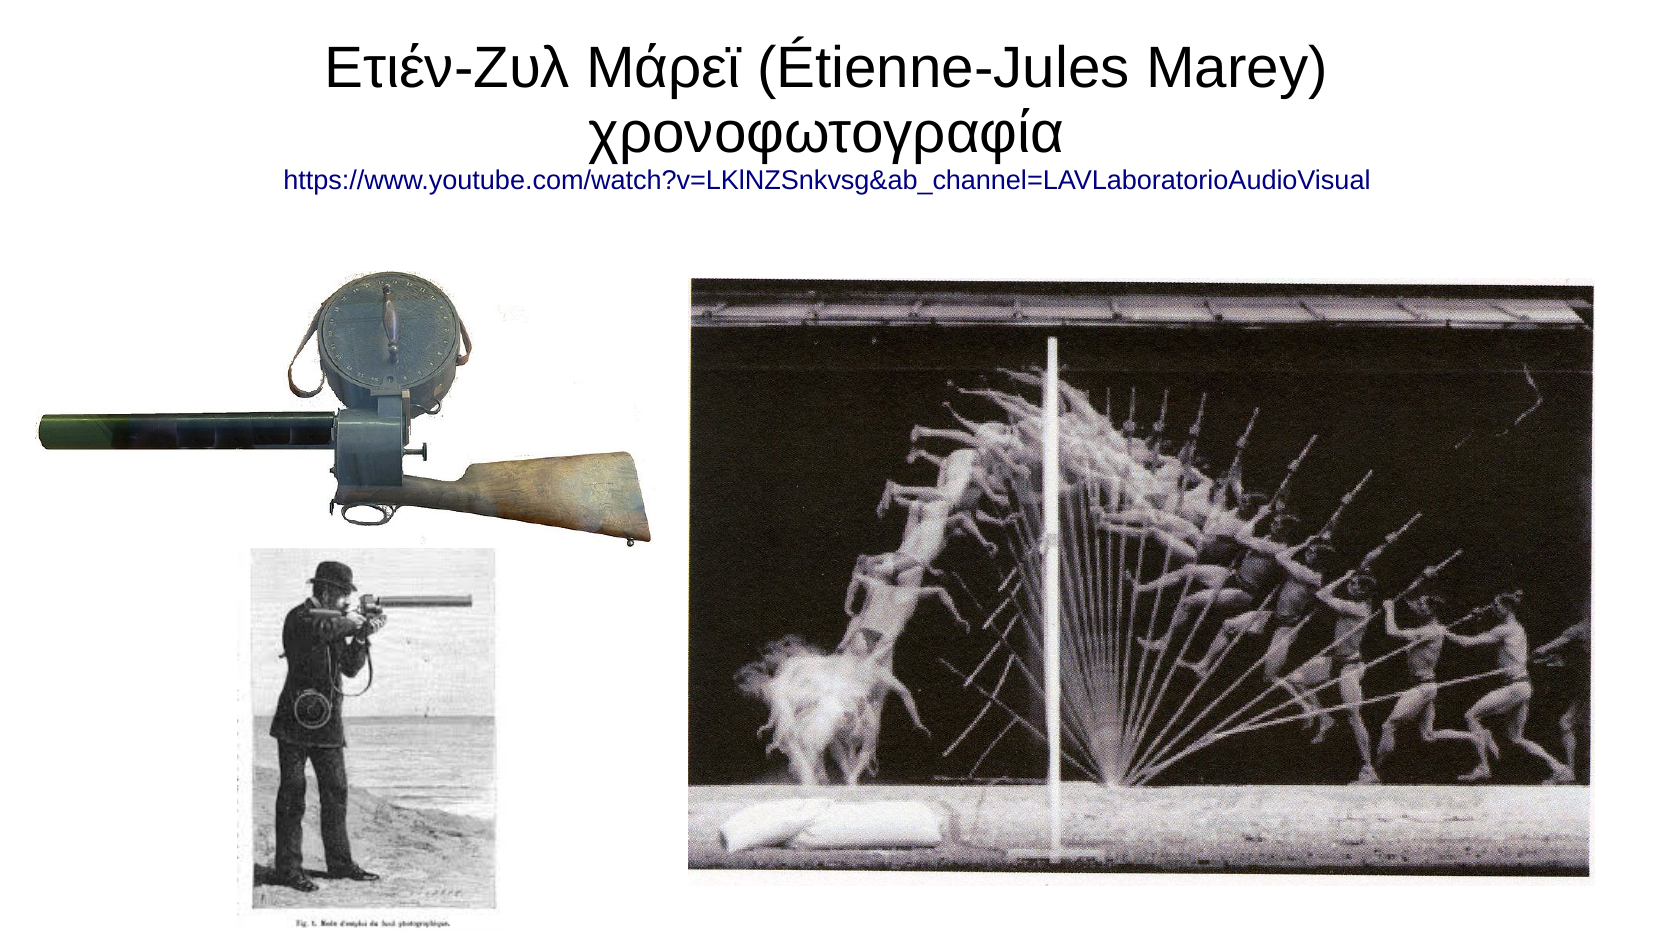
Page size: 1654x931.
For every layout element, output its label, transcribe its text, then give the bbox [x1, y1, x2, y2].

title Ετιέν-Ζυλ Μάρεϊ (Étienne-Jules Marey) χρονοφωτογραφία https://www.youtube.com/watch?v=LKlNZSnkvsg&ab_channel=LAVLaboratorioAudioVisual [82, 34, 1571, 195]
picture [35, 271, 655, 931]
picture [688, 278, 1595, 886]
